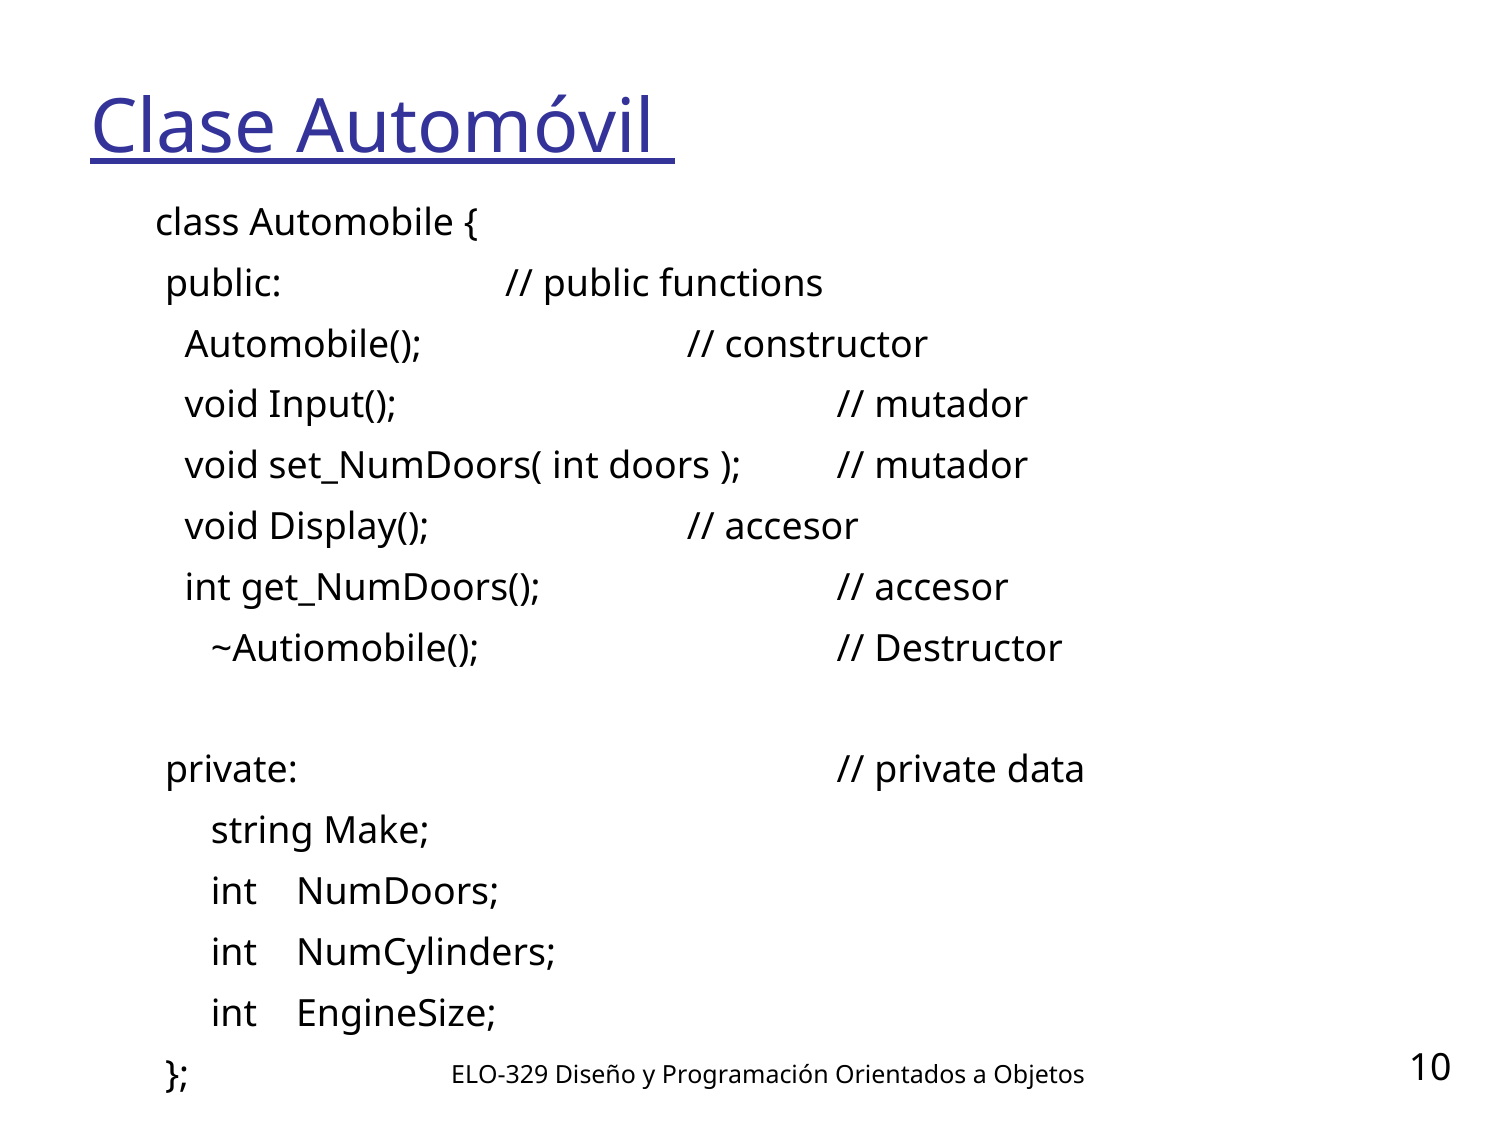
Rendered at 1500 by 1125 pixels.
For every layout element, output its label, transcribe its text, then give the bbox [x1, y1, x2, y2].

title Clase Automóvil [75, 19, 1500, 183]
list class Automobile { public: // public functions Automobile(); // constructor void Input(); // mutador void set_NumDoors( int doors ); // mutador void Display(); // accesor int get_NumDoors(); // accesor ~Autiomobile(); // Destructor private: // private data string Make; int NumDoors; int NumCylinders; int EngineSize; }; [75, 187, 1462, 1034]
